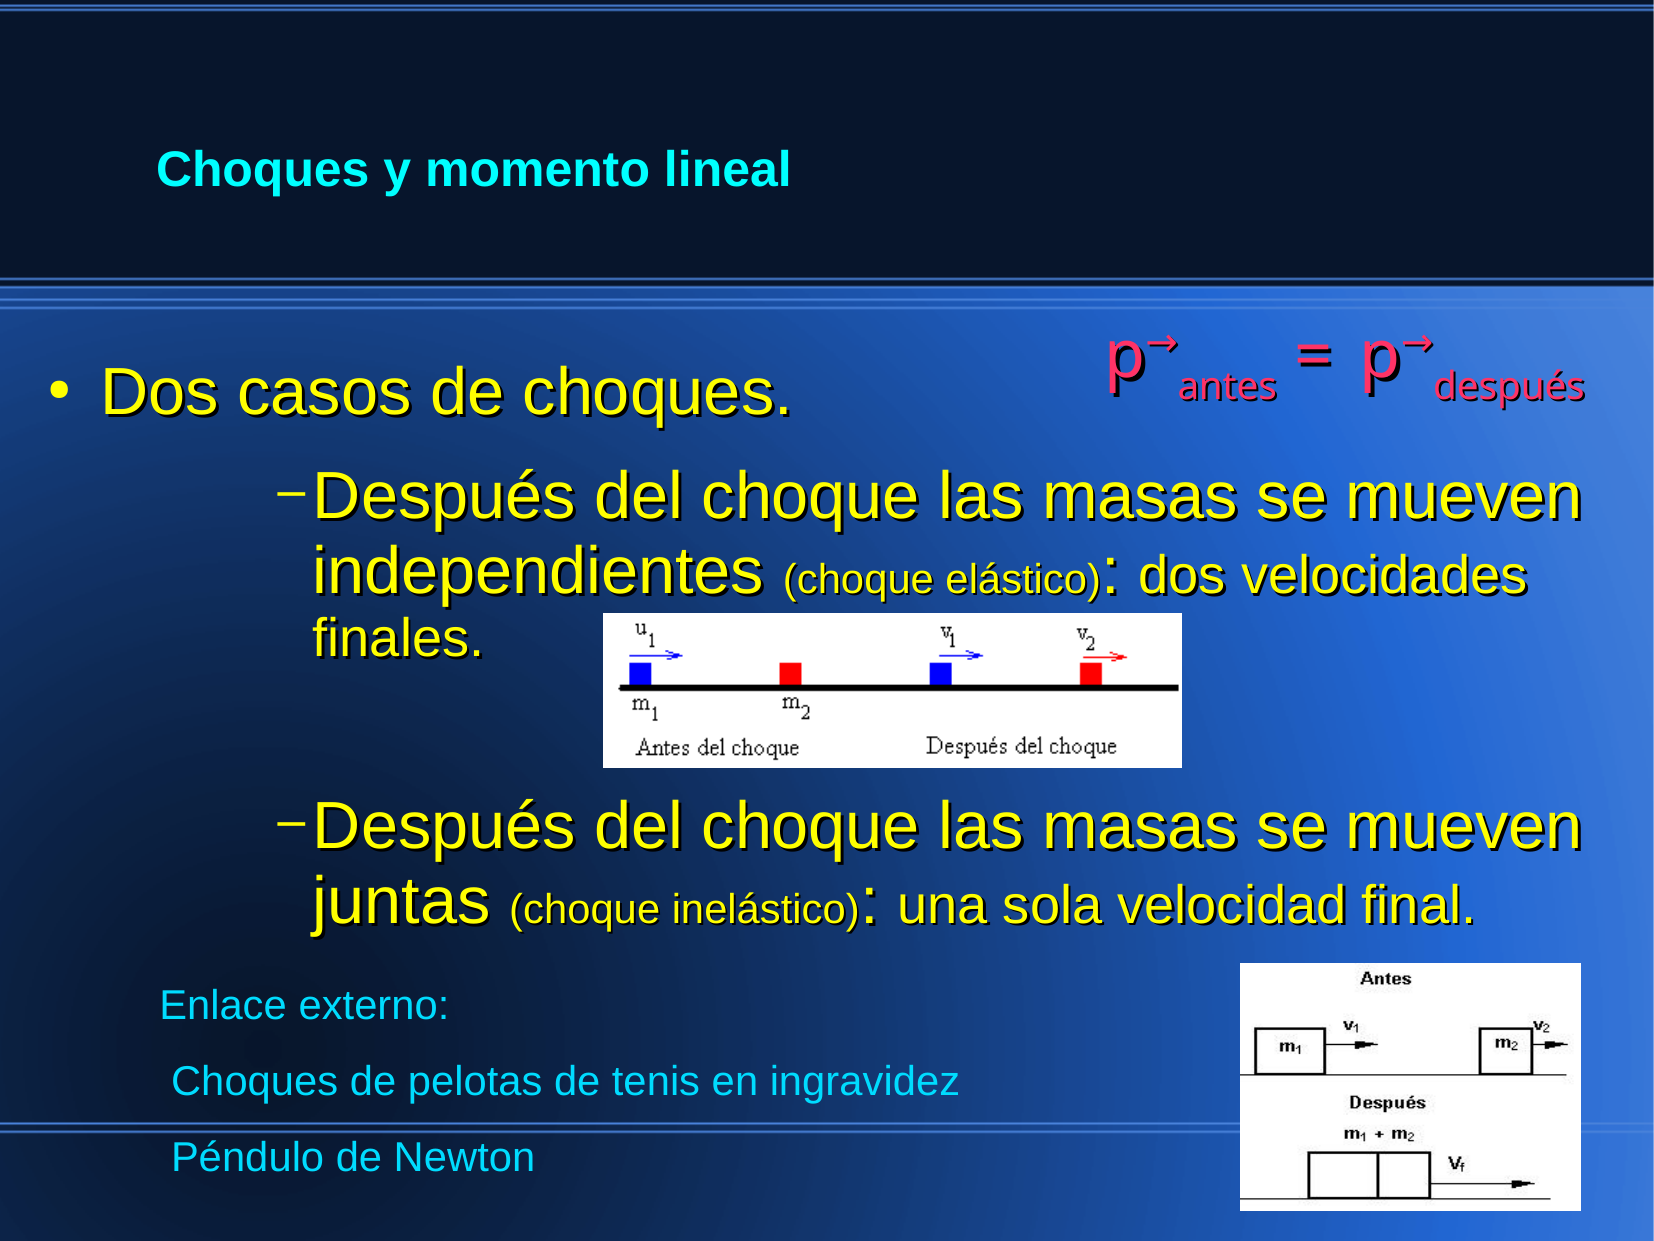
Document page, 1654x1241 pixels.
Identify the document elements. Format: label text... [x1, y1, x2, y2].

text_box p→antes = p→después [1033, 306, 1595, 414]
text_box Dos casos de choques. Después del choque las masas se mueven independientes (choque elástico): dos velocidades finales. Después del choque las masas se mueven juntas (choque inelástico): una sola velocidad final. [29, 354, 1625, 938]
title Choques y momento lineal [32, 118, 916, 220]
picture [0, 0, 1654, 1241]
text_box Enlace externo: Choques de pelotas de tenis en ingravidez Péndulo de Newton [88, 981, 1004, 1182]
